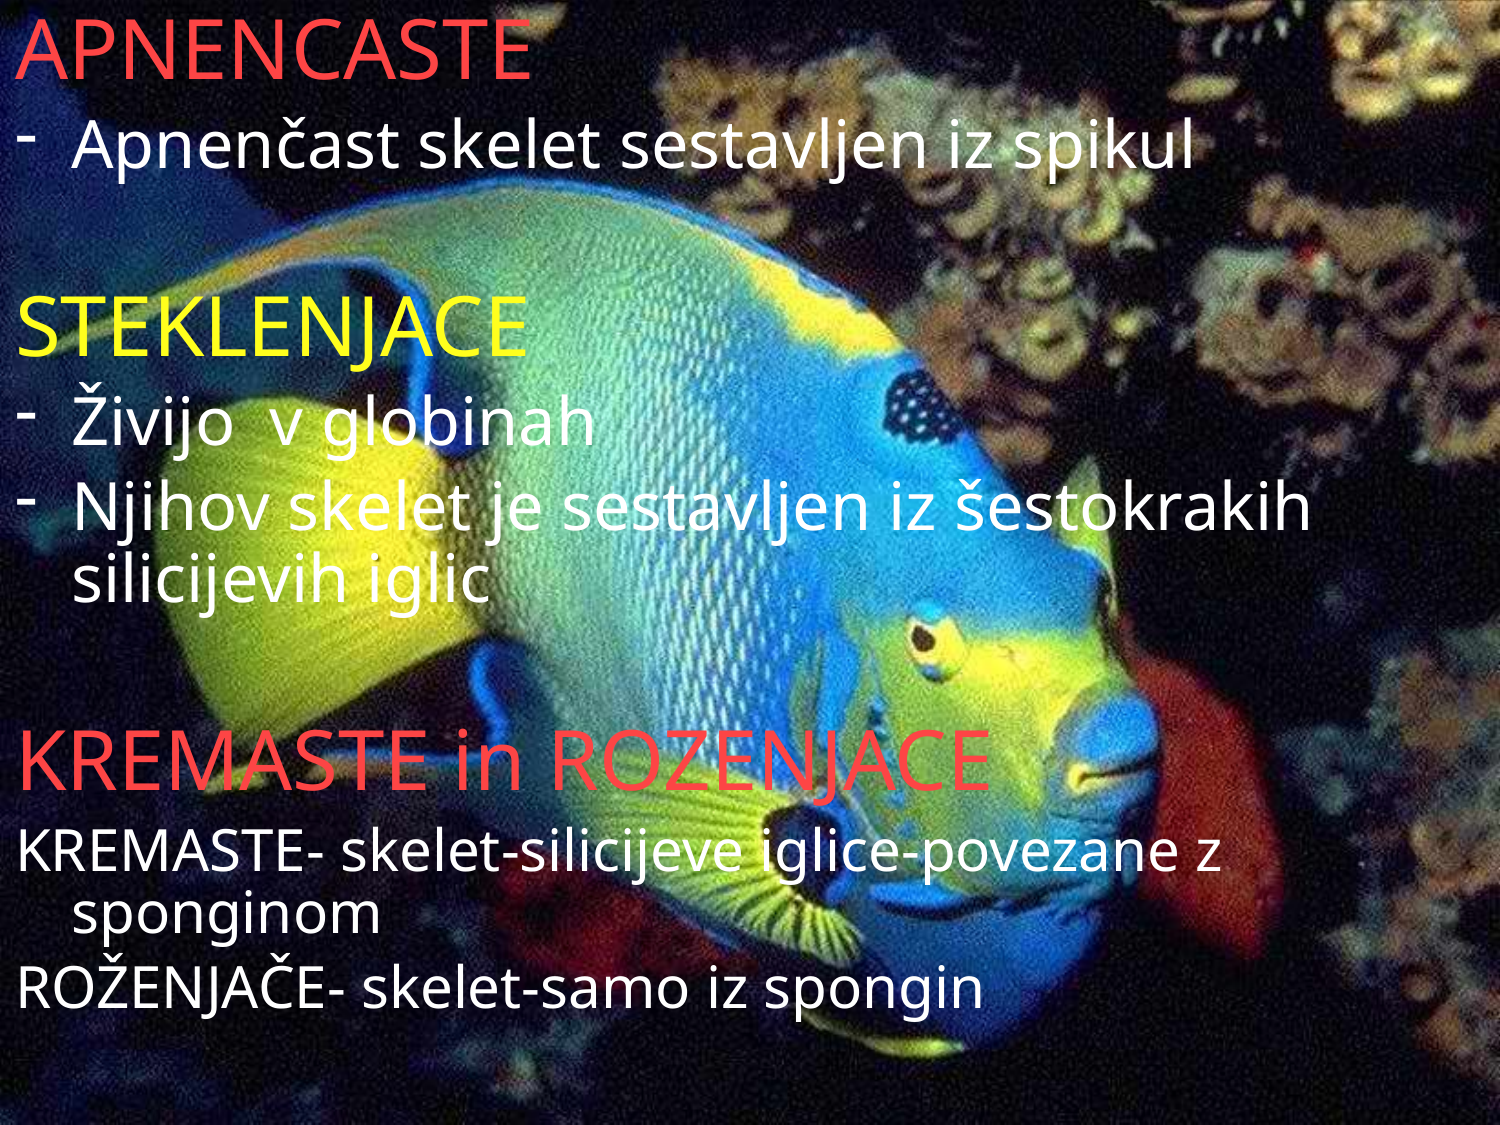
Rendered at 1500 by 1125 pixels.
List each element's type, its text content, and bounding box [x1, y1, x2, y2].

list APNENCASTE Apnenčast skelet sestavljen iz spikul STEKLENJACE Živijo v globinah Njihov skelet je sestavljen iz šestokrakih silicijevih iglic KREMASTE in ROZENJACE KREMASTE- skelet-silicijeve iglice-povezane z sponginom ROŽENJAČE- skelet-samo iz spongin [0, 0, 1500, 1125]
